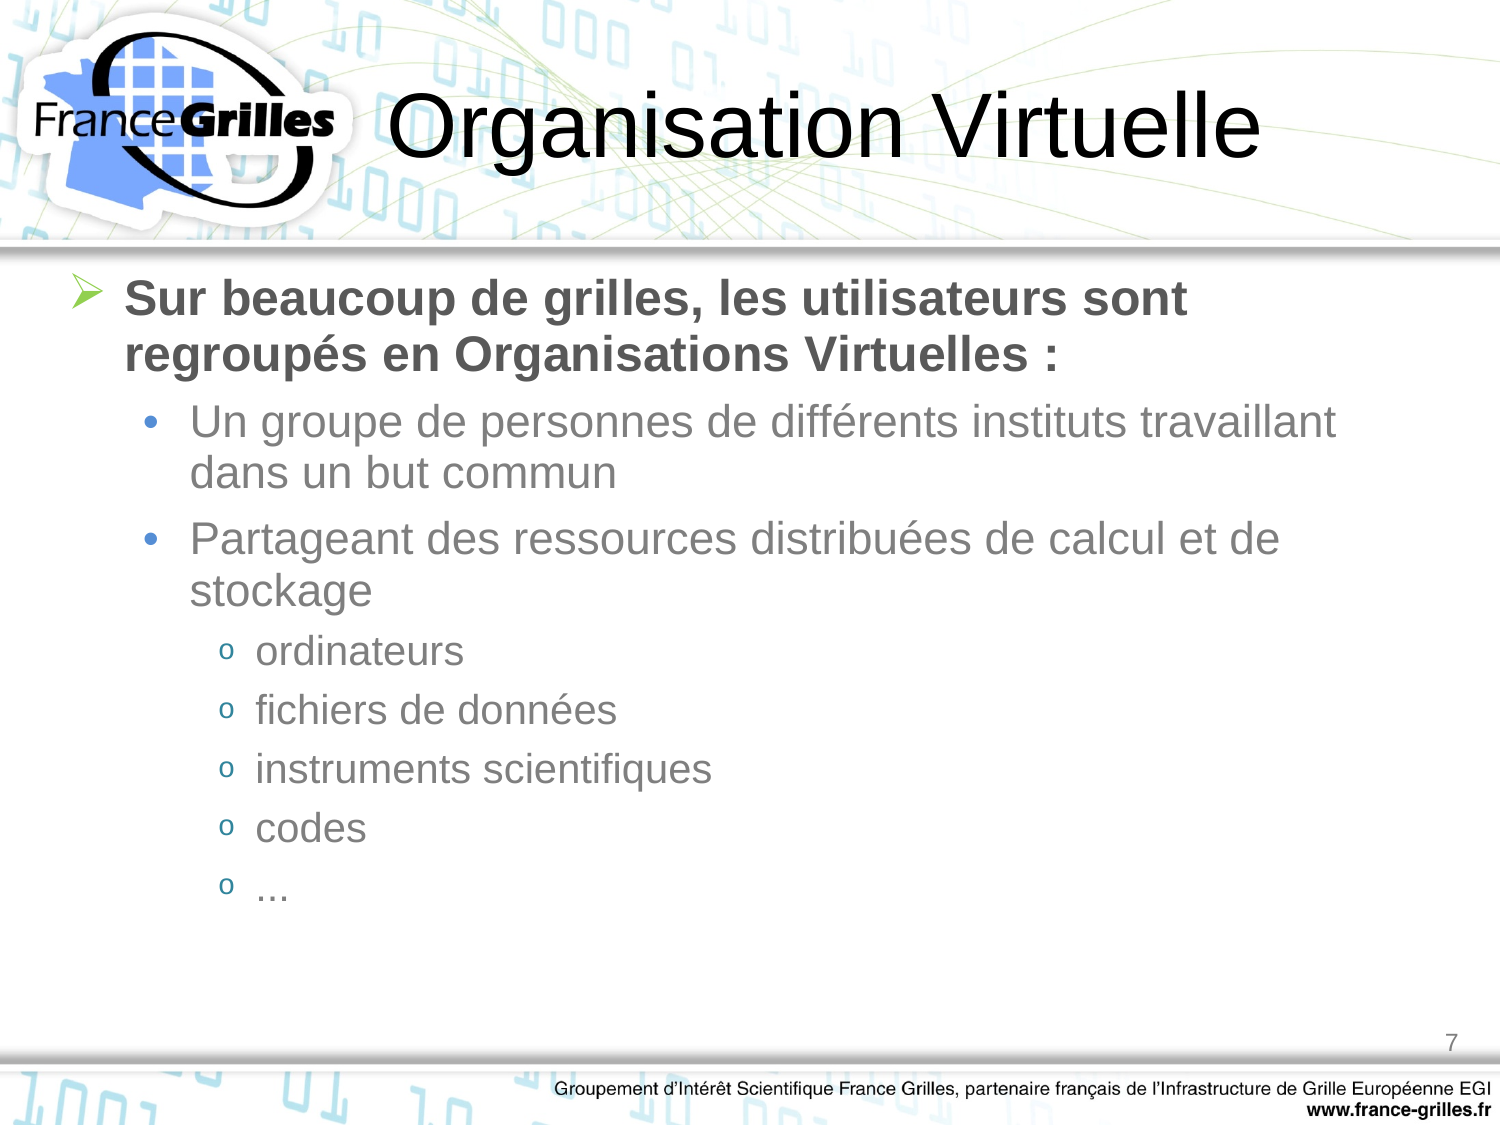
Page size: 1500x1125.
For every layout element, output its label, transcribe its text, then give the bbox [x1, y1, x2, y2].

list Sur beaucoup de grilles, les utilisateurs sont regroupés en Organisations Virtuelles : Un groupe de personnes de différents instituts travaillant dans un but commun Partageant des ressources distribuées de calcul et de stockage ordinateurs fichiers de données instruments scientifiques codes ... [53, 262, 1459, 1024]
picture [0, 0, 1500, 1125]
title Organisation Virtuelle [372, 7, 1459, 244]
